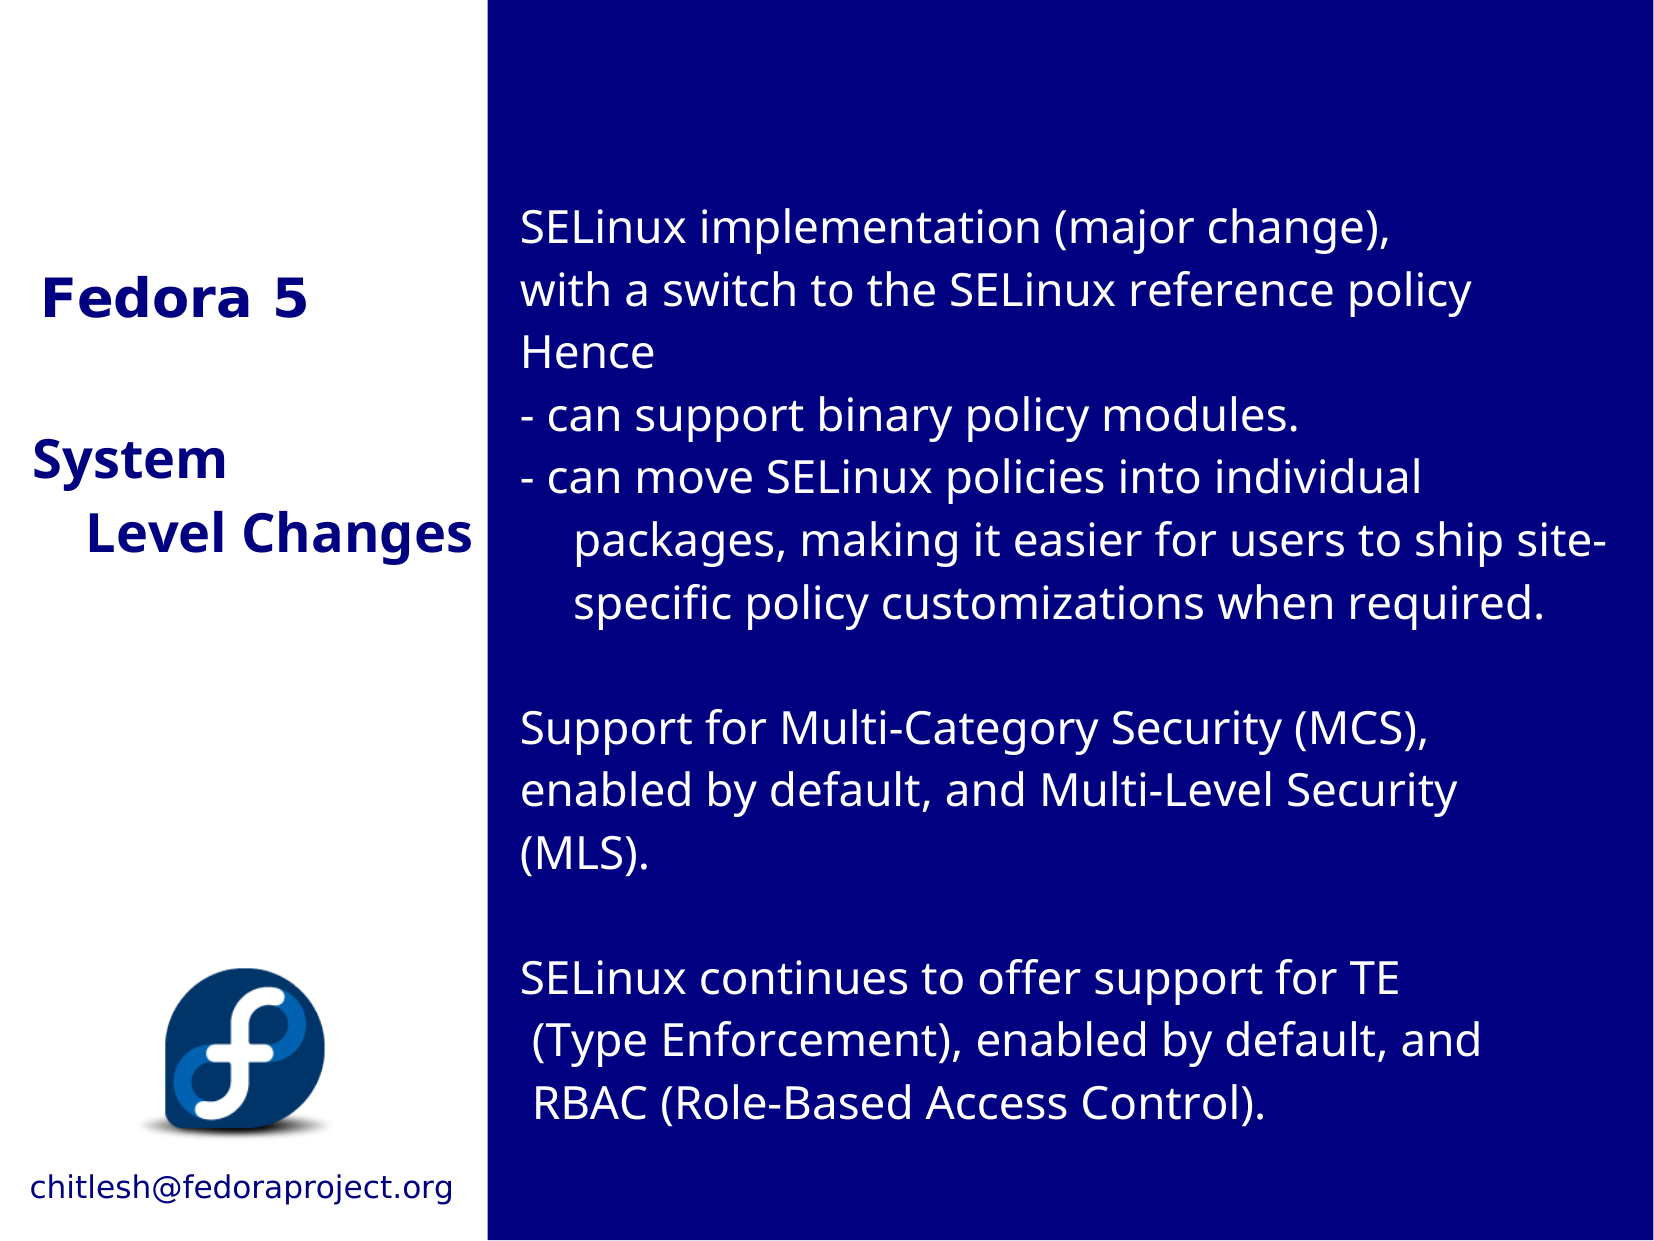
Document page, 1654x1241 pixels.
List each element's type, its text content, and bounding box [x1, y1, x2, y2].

text_box System Level Changes [0, 412, 447, 561]
picture [132, 967, 339, 1141]
text_box Fedora 5 [25, 260, 325, 338]
text_box SELinux implementation (major change), with a switch to the SELinux reference policy Hence - can support binary policy modules. - can move SELinux policies into individual packages, making it easier for users to ship site-specific policy customizations when required. Support for Multi-Category Security (MCS), enabled by default, and Multi-Level Security (MLS). SELinux continues to offer support for TE (Type Enforcement), enabled by default, and RBAC (Role-Based Access Control). [487, 187, 1651, 1199]
